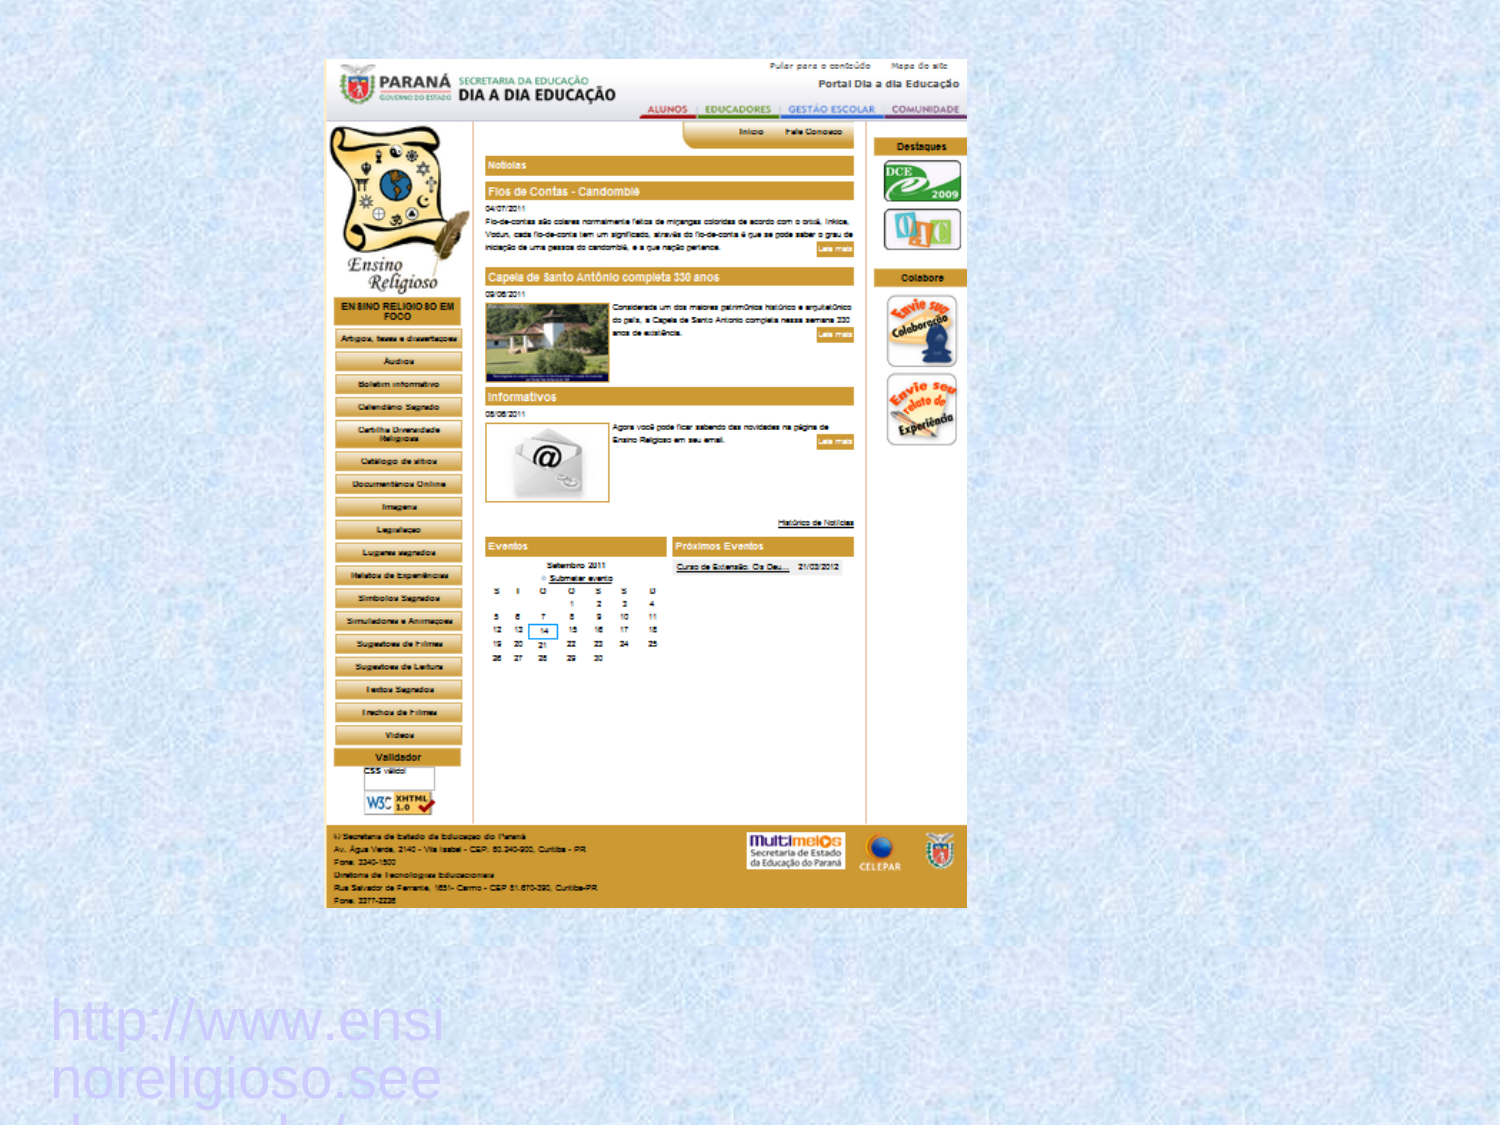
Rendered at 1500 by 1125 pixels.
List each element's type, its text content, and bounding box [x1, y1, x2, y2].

text_box http://www.ensinoreligioso.seed.pr.gov.br/ [35, 974, 479, 1097]
picture [0, 0, 1500, 1125]
